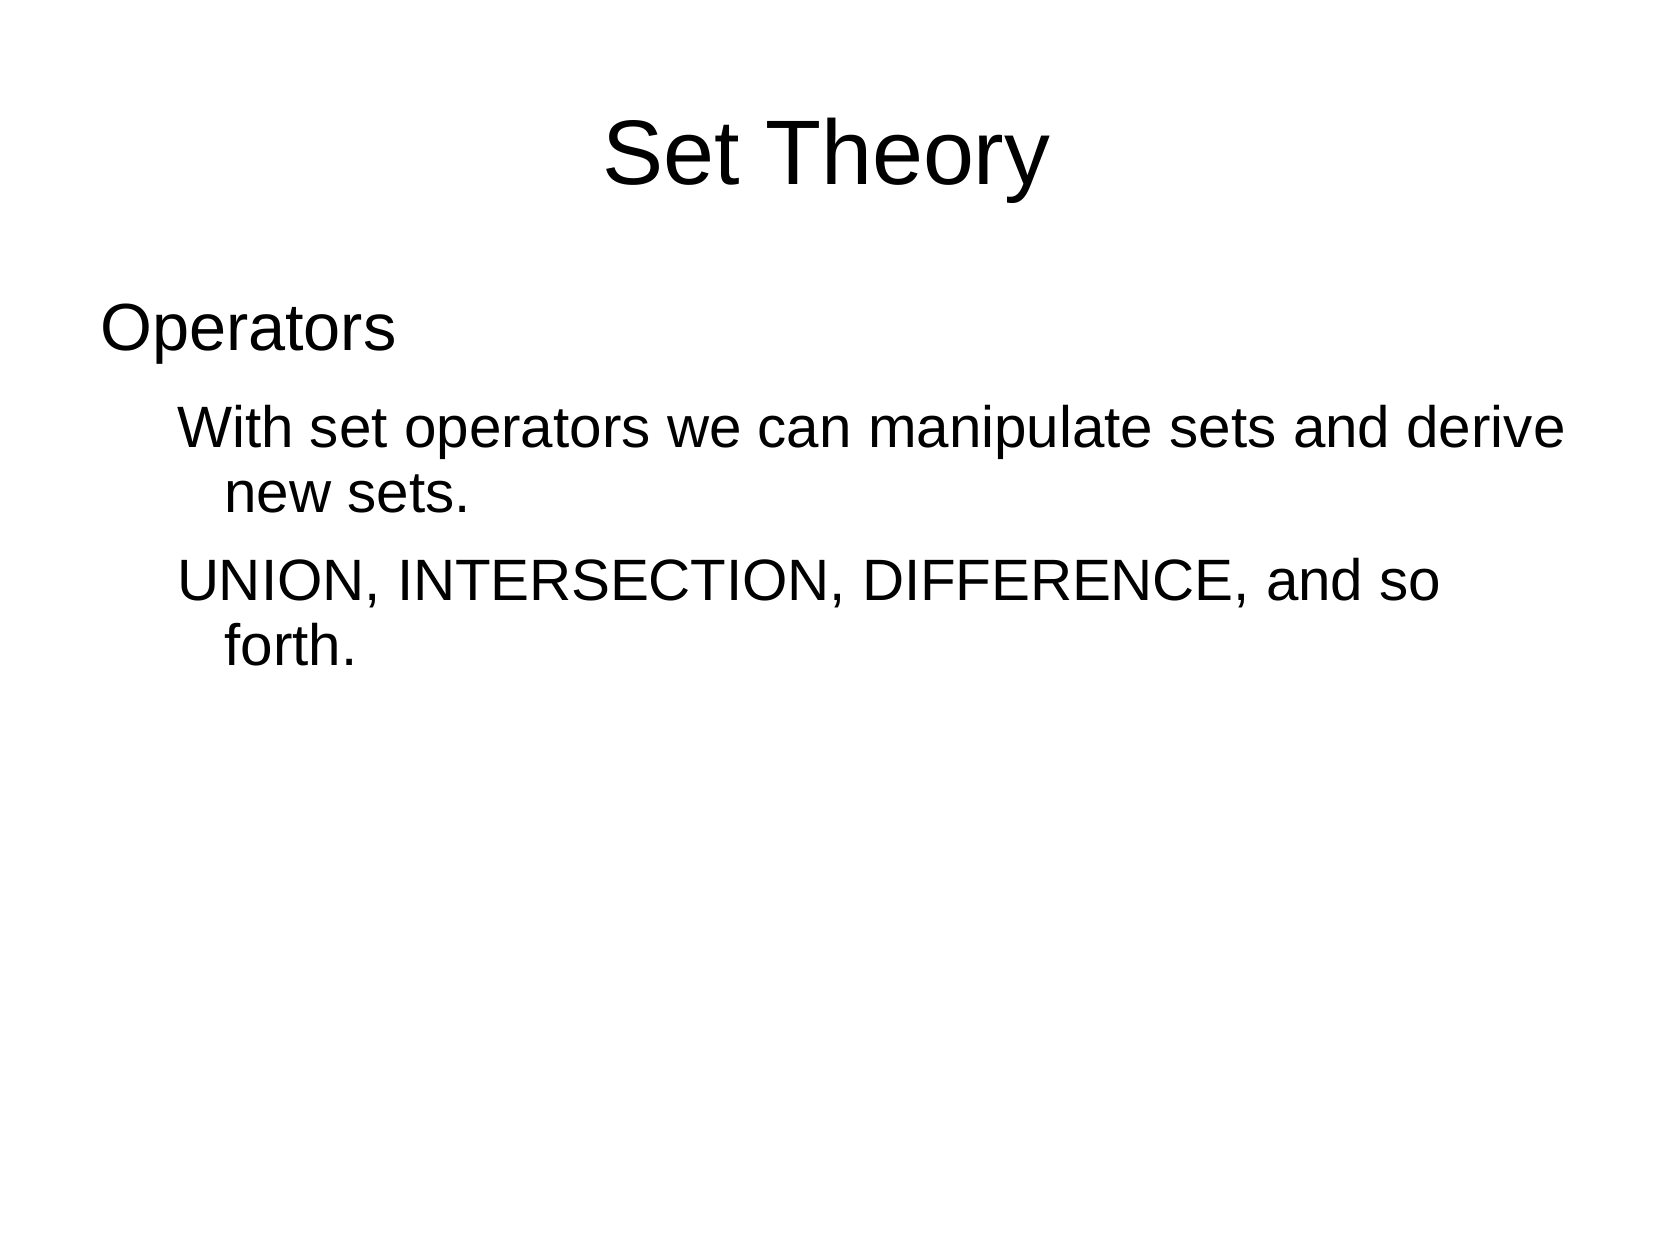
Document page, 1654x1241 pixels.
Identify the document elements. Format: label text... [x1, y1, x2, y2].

list Operators With set operators we can manipulate sets and derive new sets. UNION, INTERSECTION, DIFFERENCE, and so forth. [82, 290, 1571, 1094]
title Set Theory [82, 56, 1571, 250]
